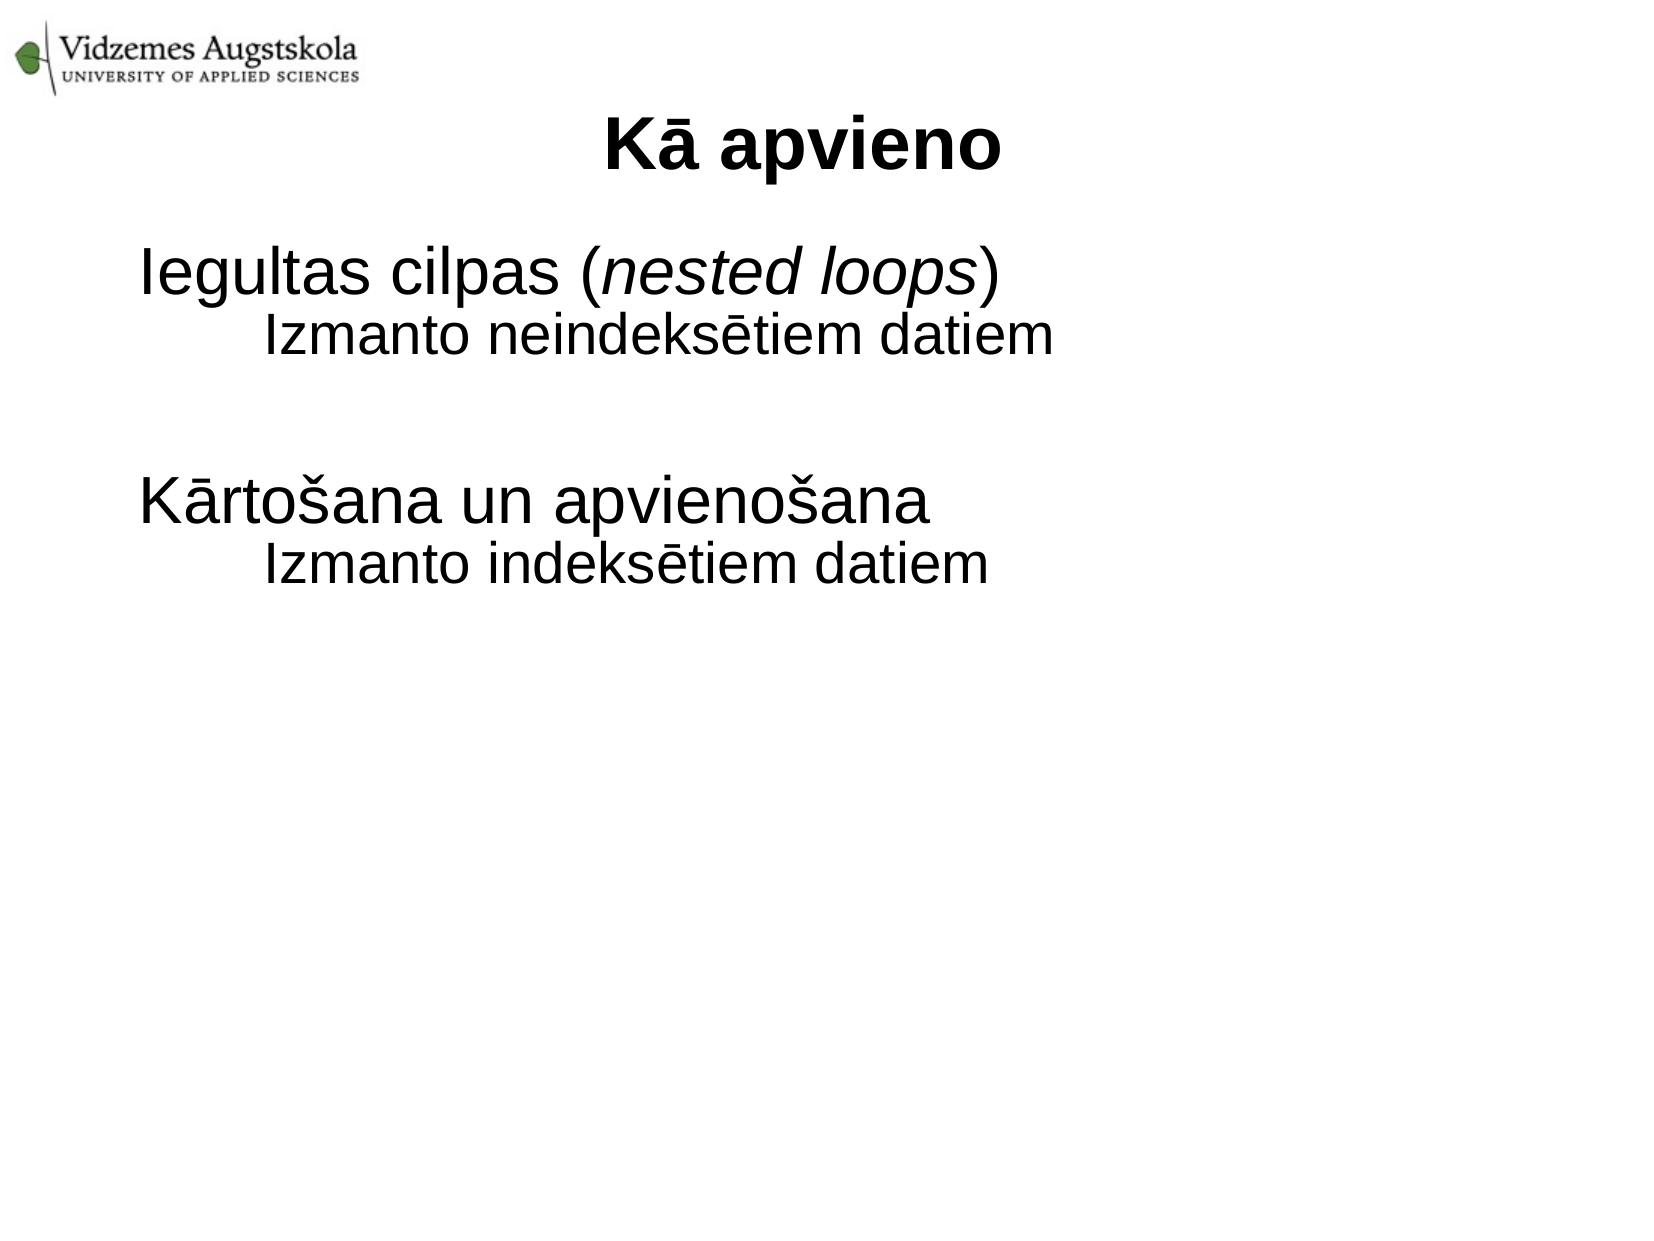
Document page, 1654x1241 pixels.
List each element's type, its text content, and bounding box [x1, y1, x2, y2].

picture [5, 2, 368, 113]
list Iegultas cilpas (nested loops) Izmanto neindeksētiem datiem Kārtošana un apvienošana Izmanto indeksētiem datiem [82, 236, 1569, 1107]
title Kā apvieno [94, 103, 1512, 188]
